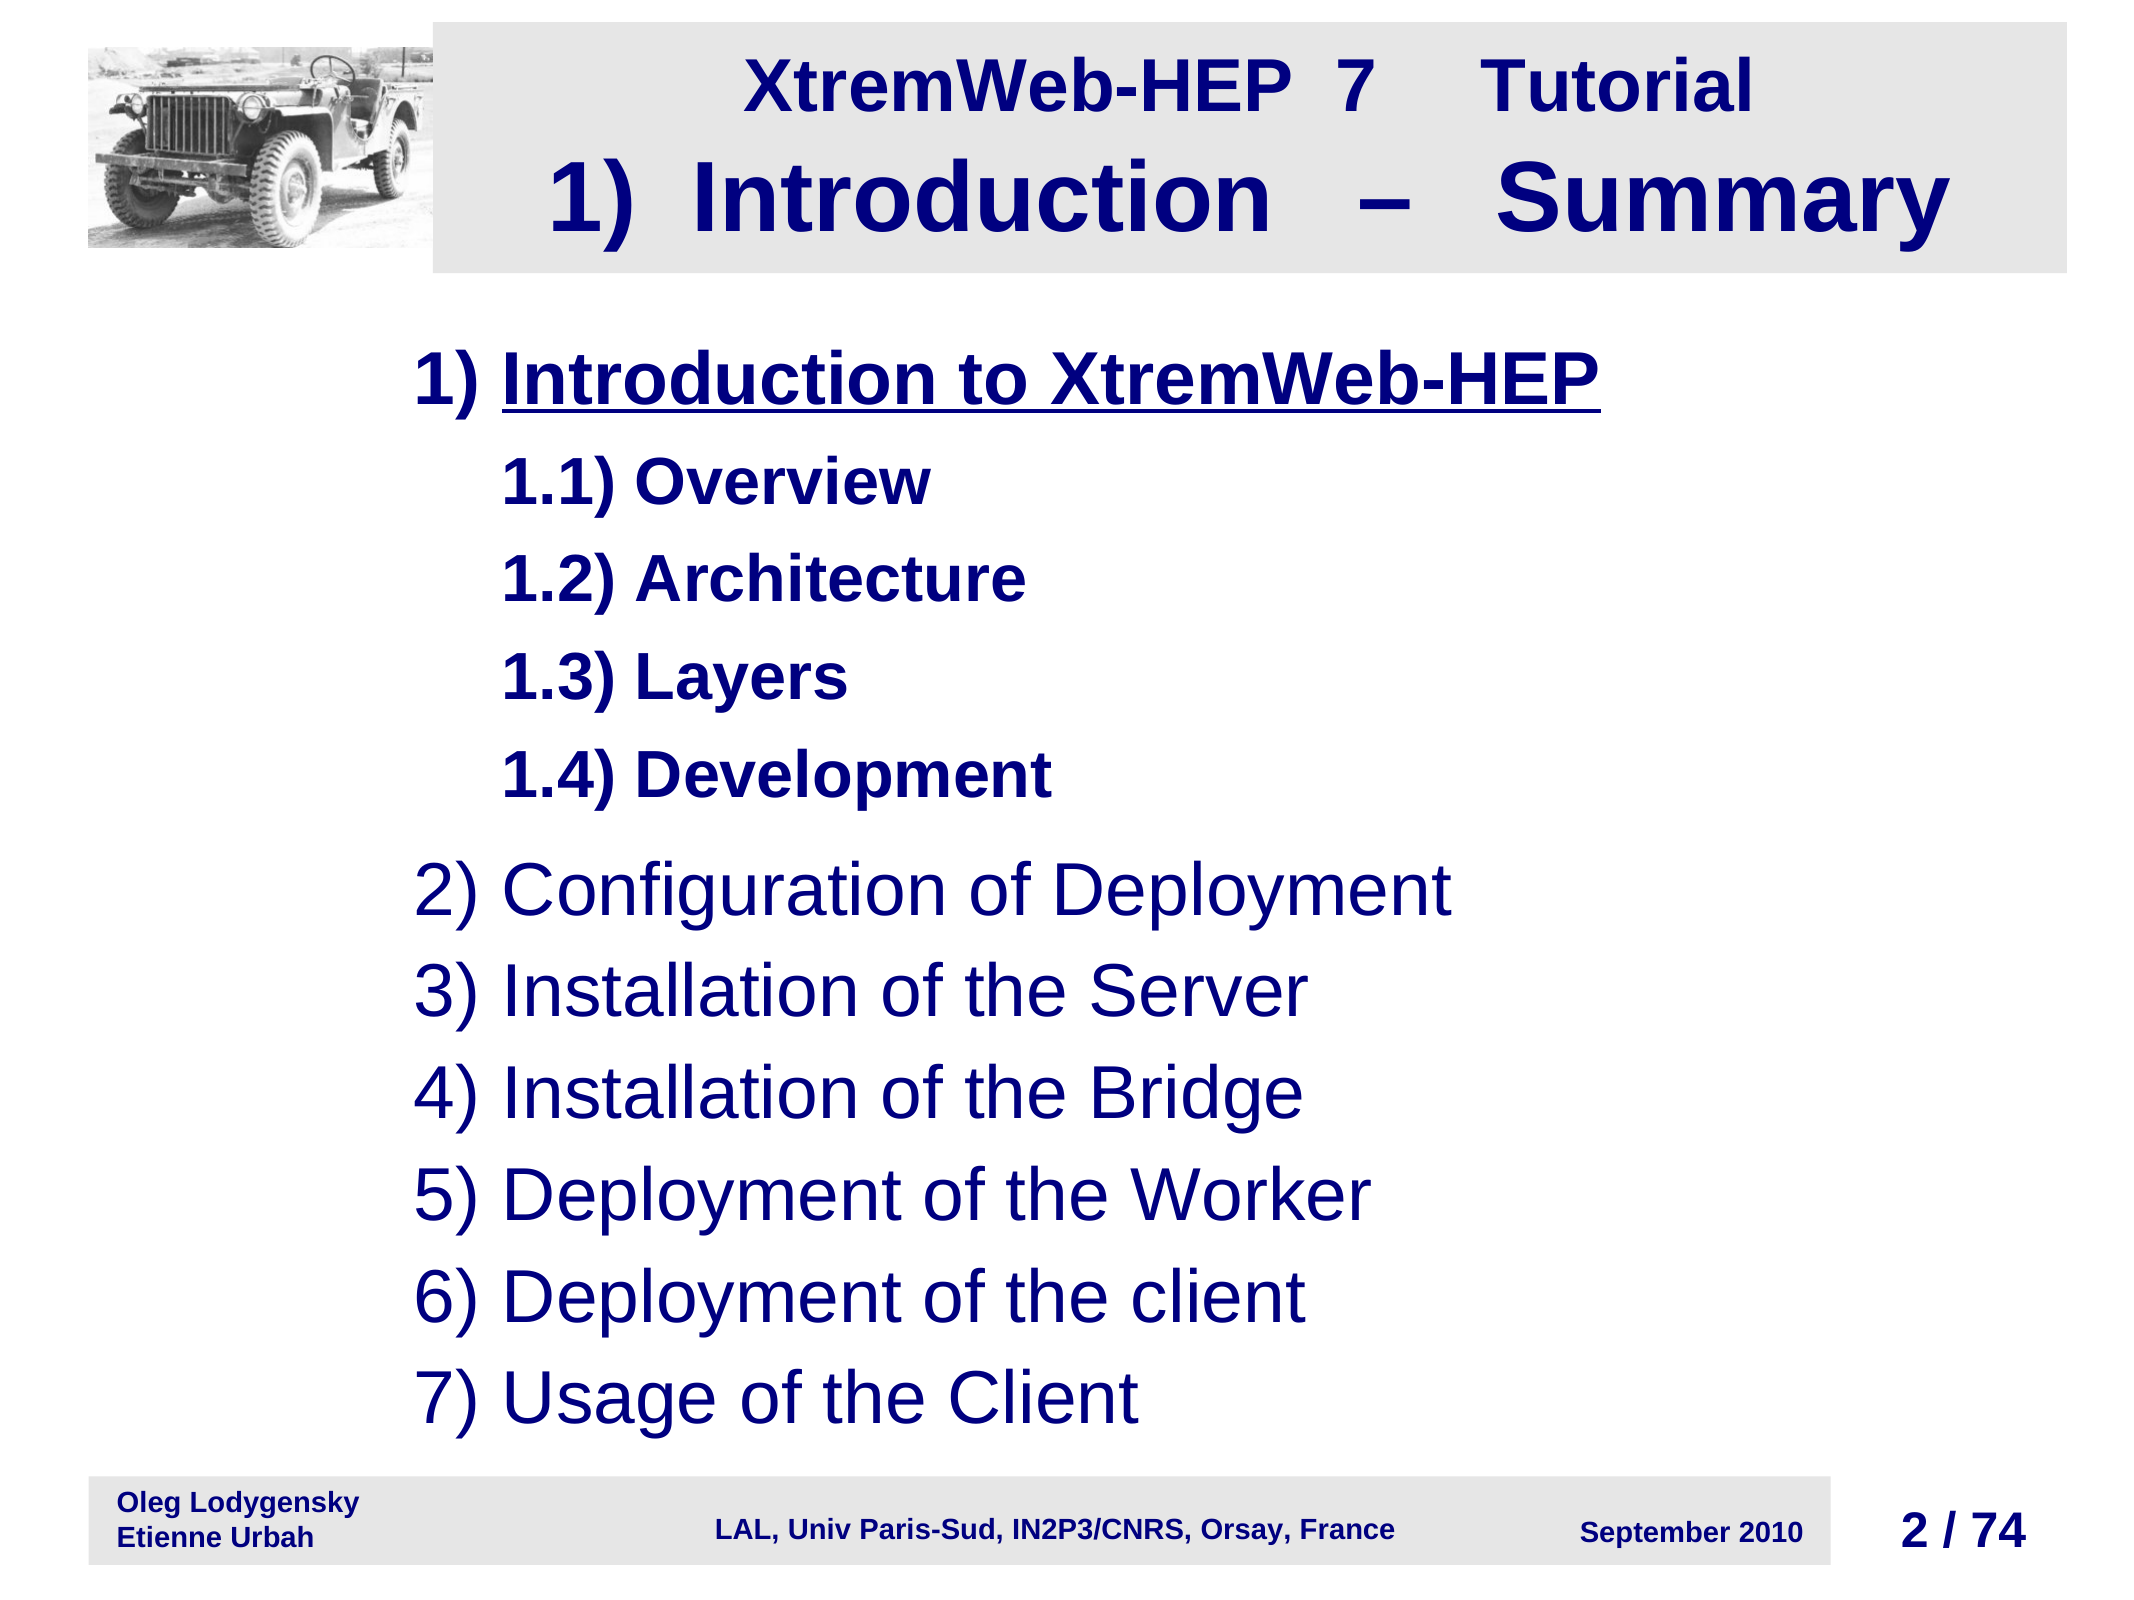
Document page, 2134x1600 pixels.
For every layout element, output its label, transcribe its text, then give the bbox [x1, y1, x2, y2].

title 1) Introduction – Summary [442, 118, 2067, 266]
text_box Introduction to XtremWeb-HEP Overview Architecture Layers Development Configuration of Deployment Installation of the Server Installation of the Bridge Deployment of the Worker Deployment of the client Usage of the Client [413, 329, 1890, 1403]
picture [88, 47, 433, 248]
